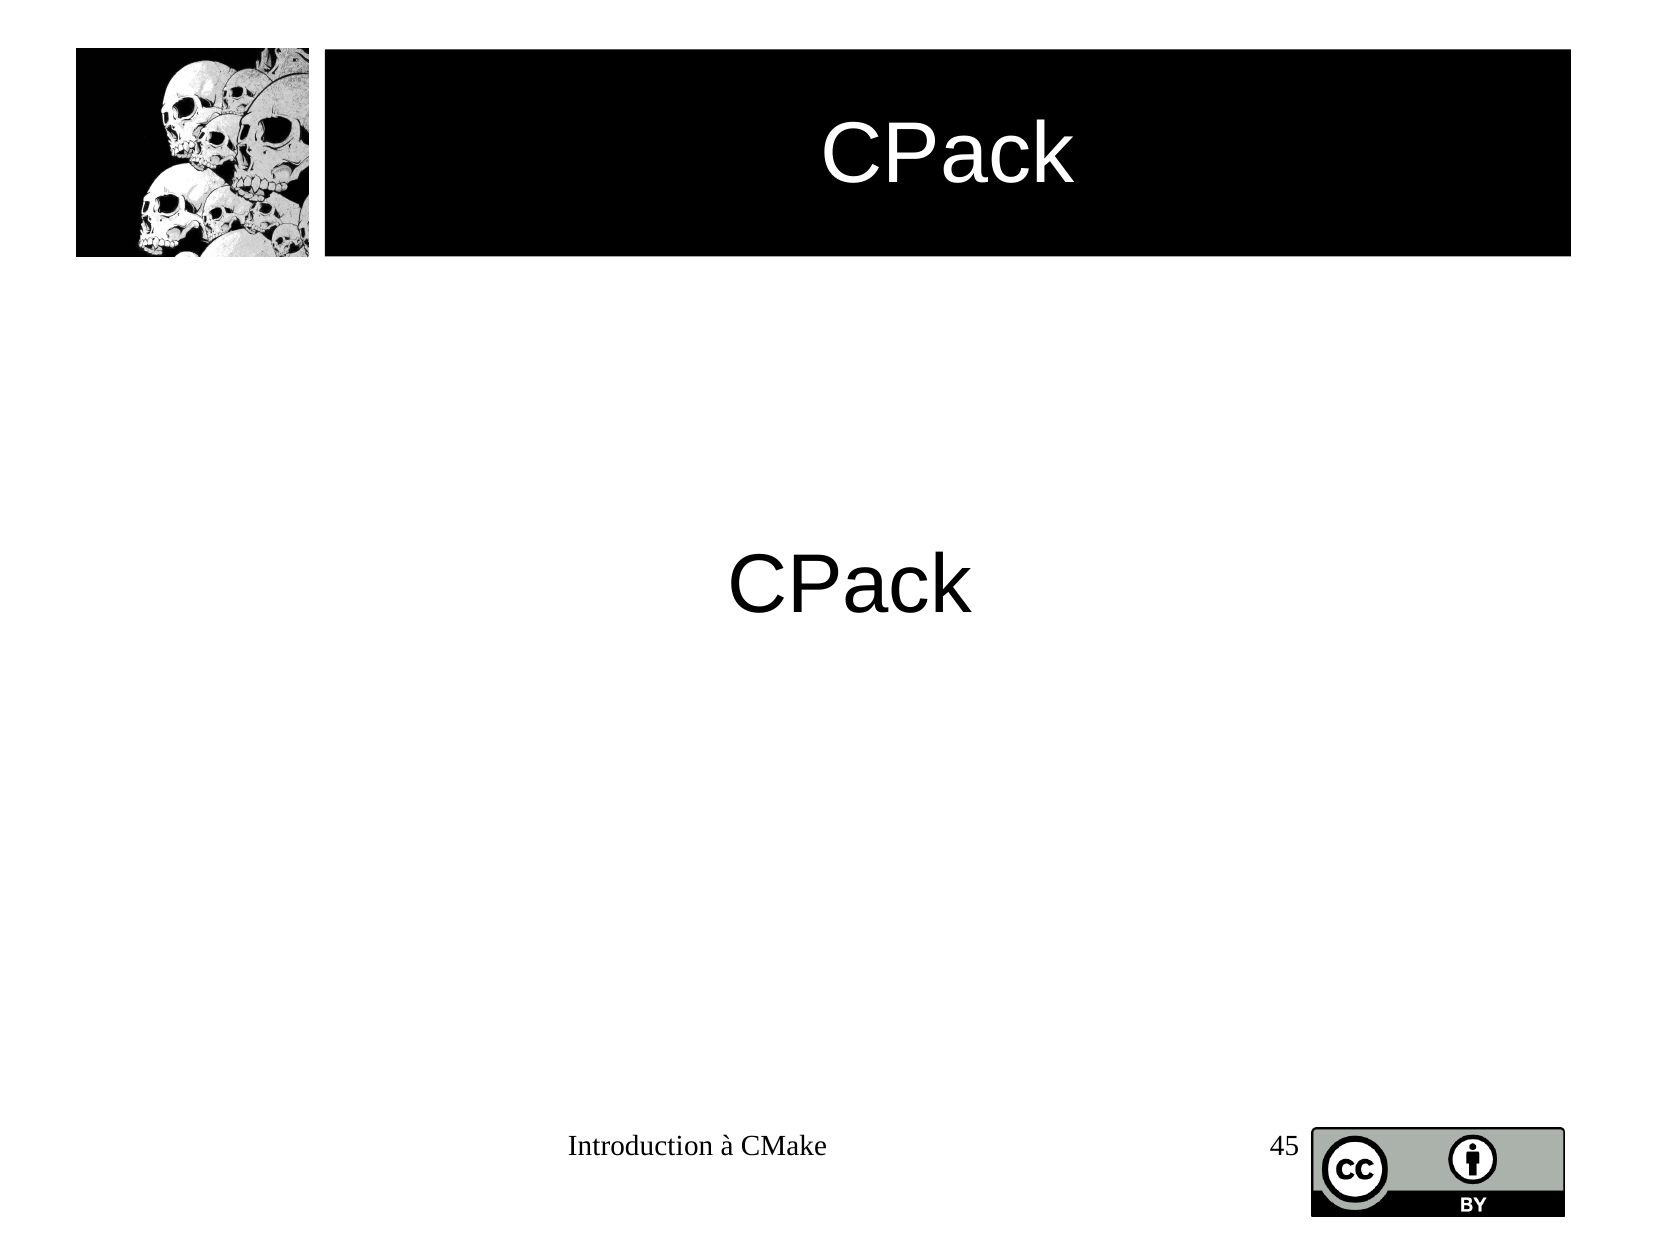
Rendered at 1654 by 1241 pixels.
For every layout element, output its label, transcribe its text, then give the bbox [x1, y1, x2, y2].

text_box CPack [712, 529, 1013, 676]
title CPack [324, 49, 1571, 257]
picture [76, 48, 309, 257]
picture [1311, 1127, 1565, 1217]
